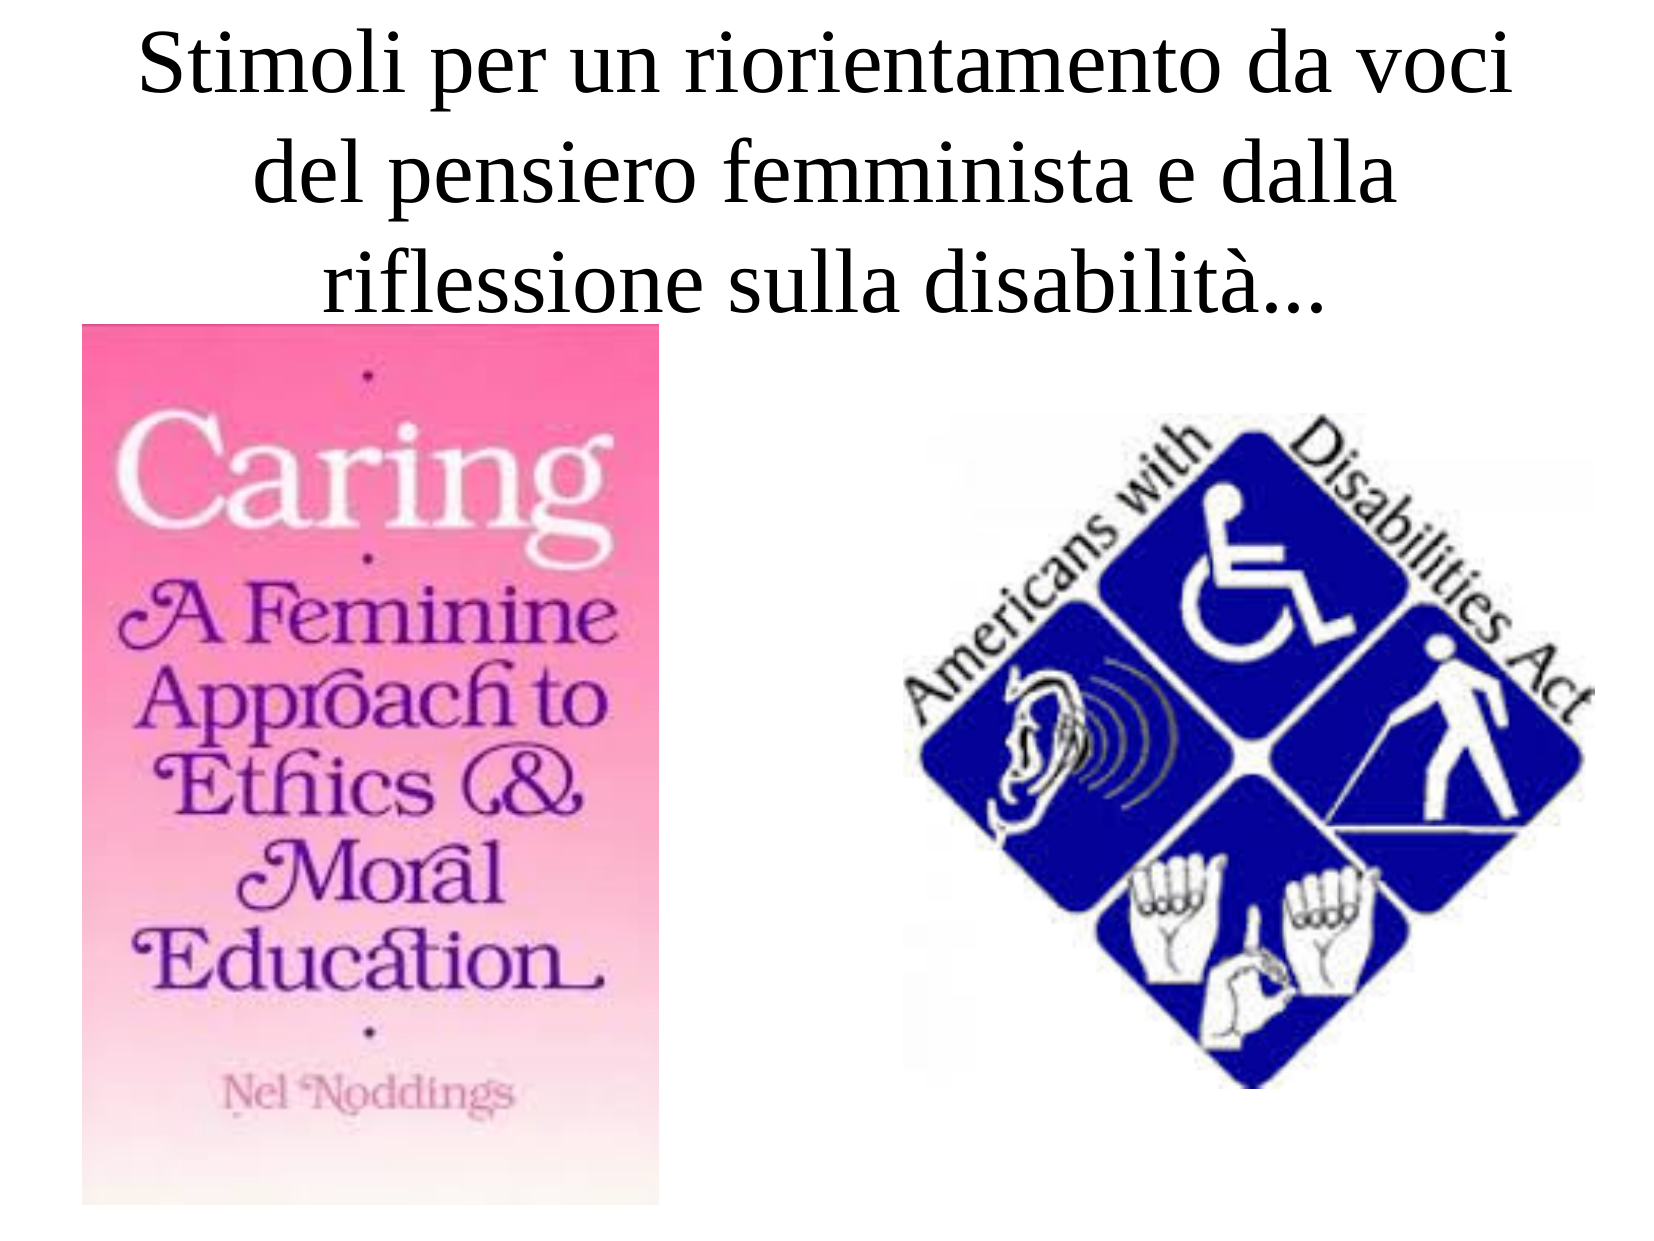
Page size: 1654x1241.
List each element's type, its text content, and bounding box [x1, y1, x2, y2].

picture [82, 324, 659, 1205]
title Stimoli per un riorientamento da voci del pensiero femminista e dalla riflessione sulla disabilità... [82, 0, 1571, 306]
picture [903, 413, 1595, 1089]
